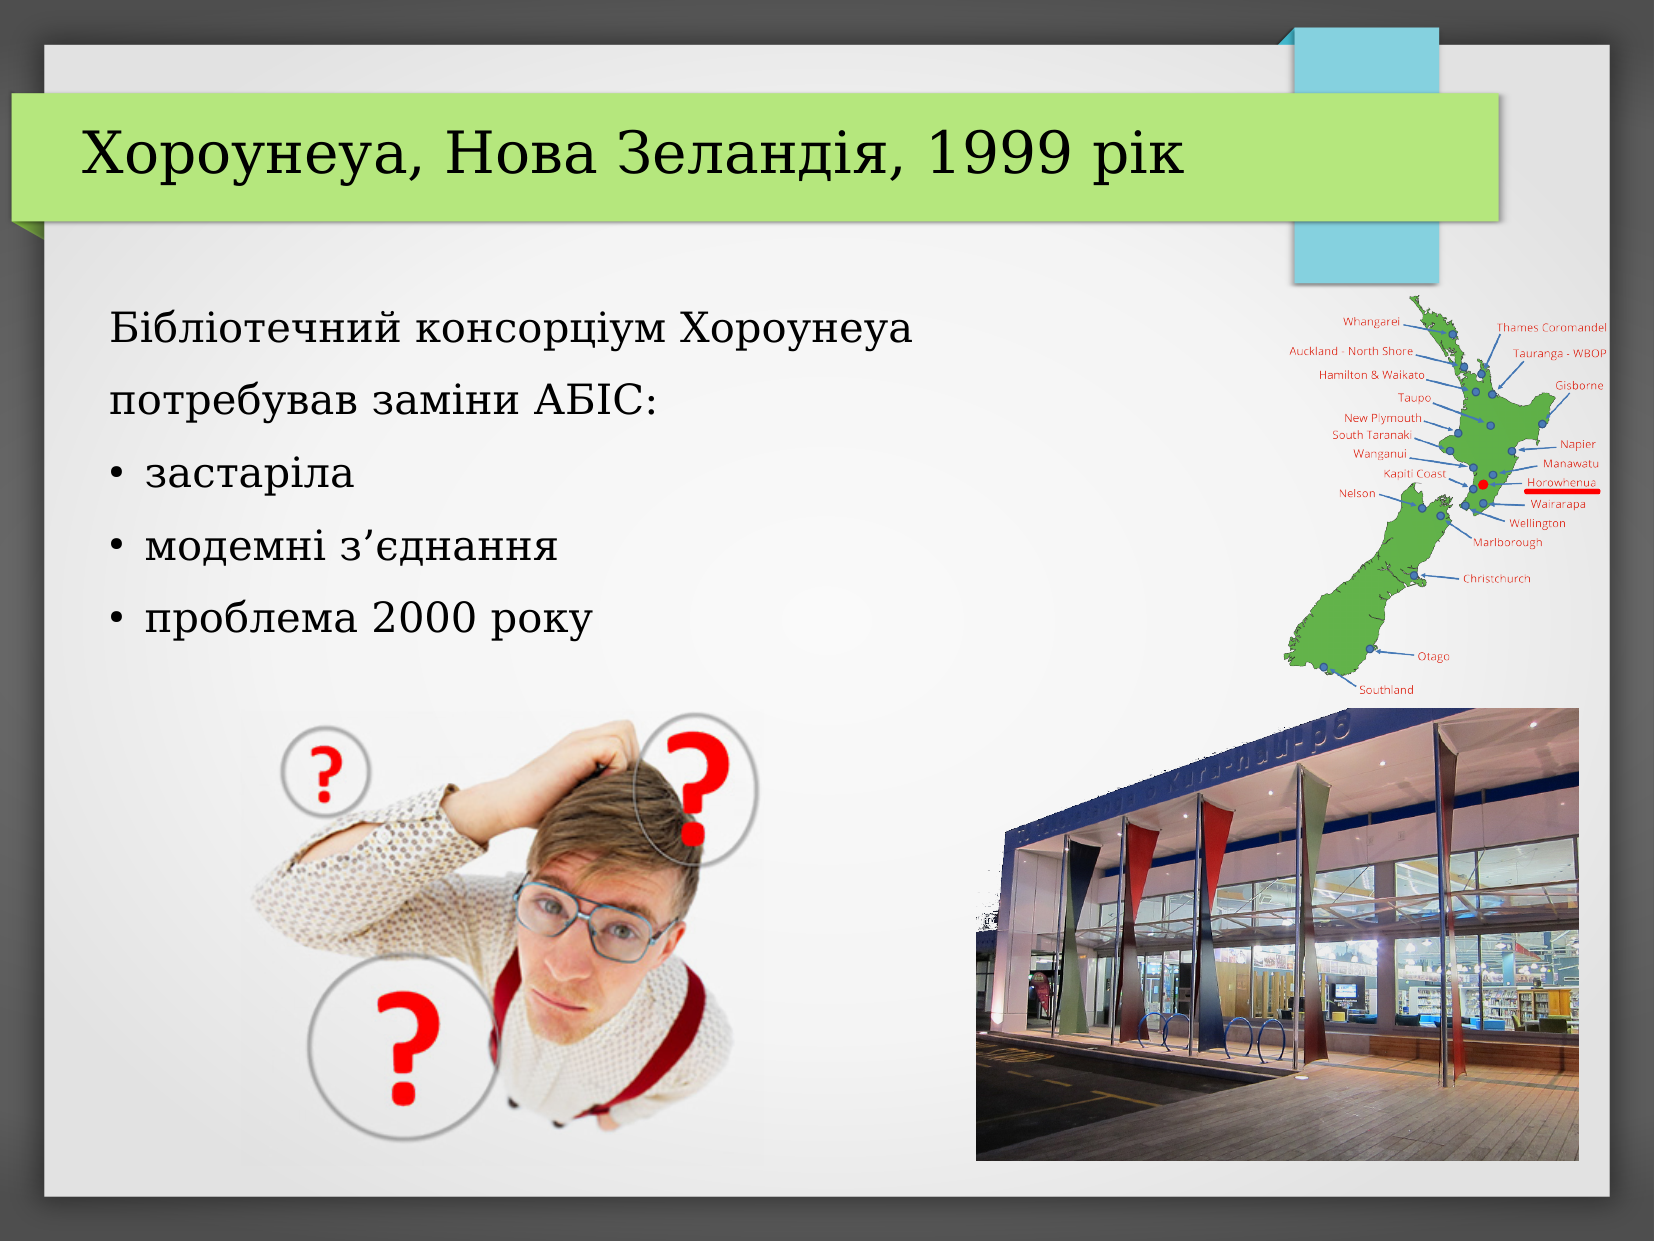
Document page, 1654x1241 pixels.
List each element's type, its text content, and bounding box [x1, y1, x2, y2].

title Хороунеуа, Нова Зеландія, 1999 рік [82, 94, 1264, 213]
text_box Бібліотечний консорціум Хороунеуа потребував заміни АБІС: застаріла модемні з’єднання проблема 2000 року [94, 271, 1548, 713]
picture [0, 0, 1654, 1241]
